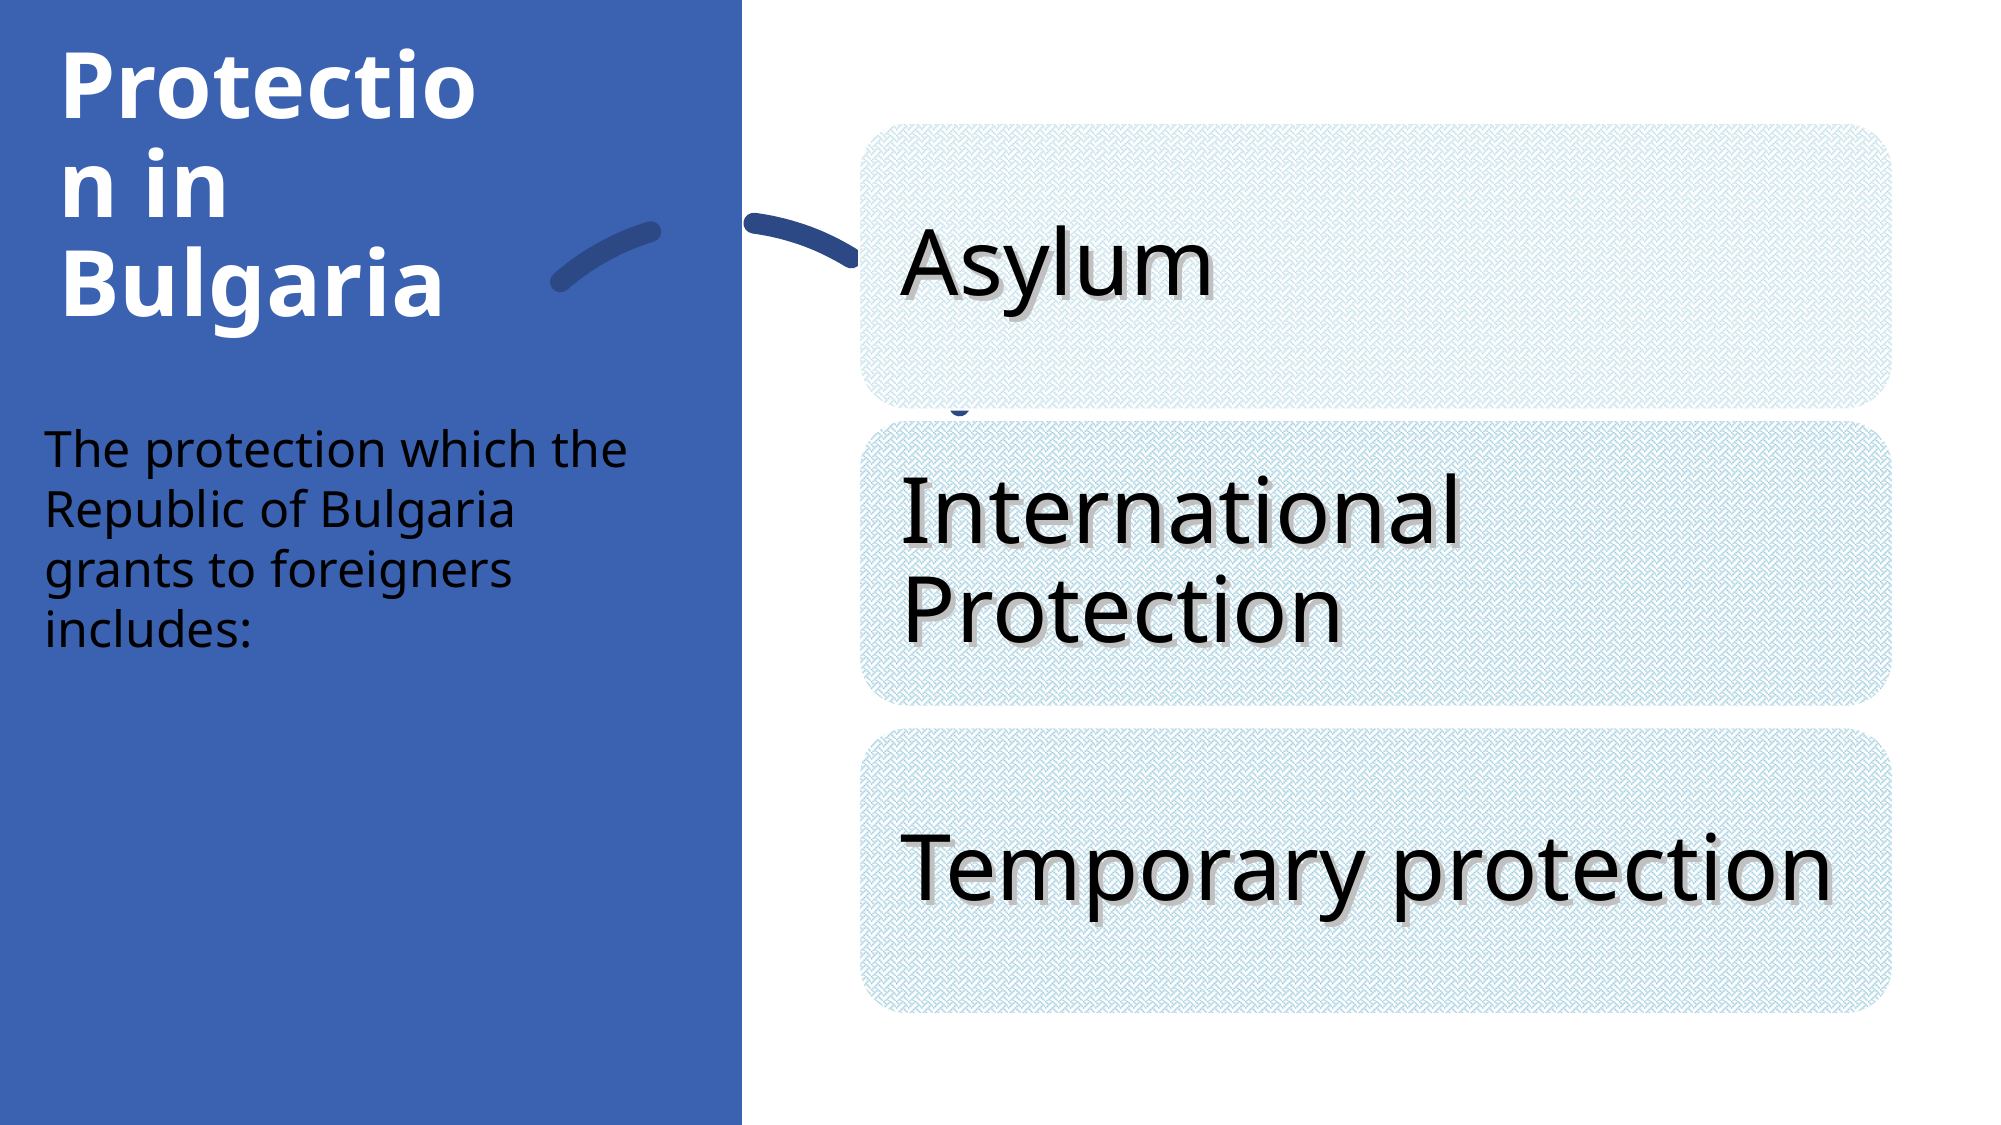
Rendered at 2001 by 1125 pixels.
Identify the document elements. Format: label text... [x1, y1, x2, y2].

text_box Asylum [859, 122, 1894, 410]
text_box Protection in Bulgaria [43, 13, 528, 363]
text_box The protection which the Republic оf Bulgaria grants to foreigners includes: [29, 409, 676, 607]
text_box Temporary protection [859, 727, 1894, 1015]
text_box [0, 0, 2000, 1125]
text_box International Protection [859, 419, 1894, 707]
